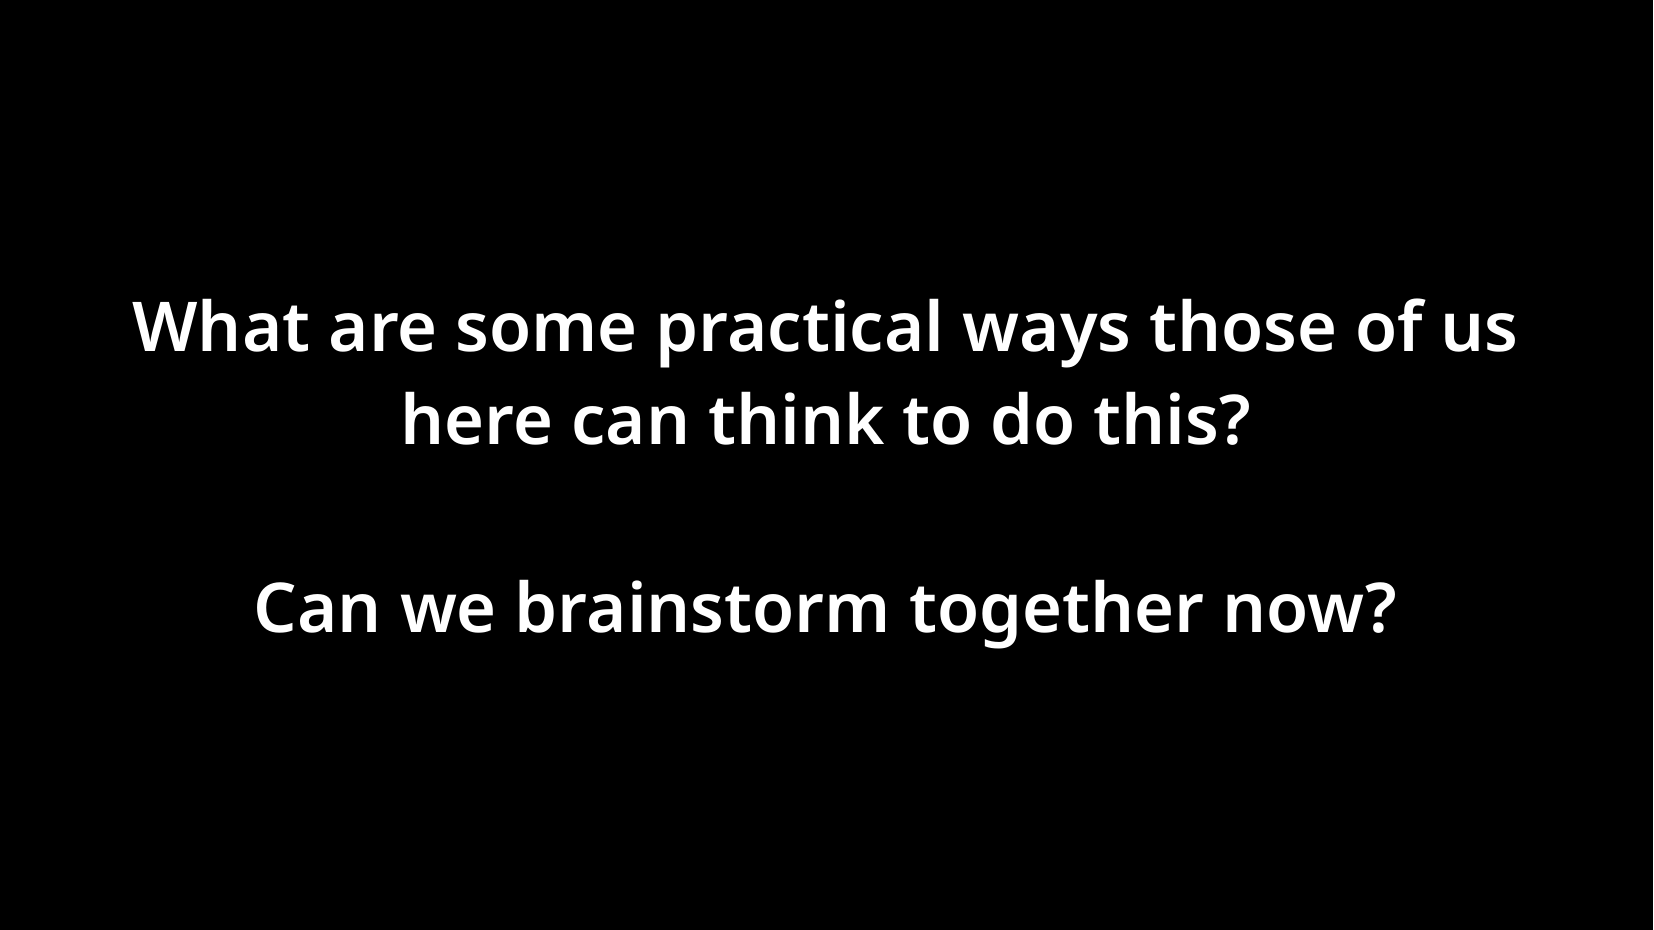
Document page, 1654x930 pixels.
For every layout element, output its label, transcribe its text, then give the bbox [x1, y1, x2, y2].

title What are some practical ways those of us here can think to do this? Can we brainstorm together now? [82, 297, 1571, 633]
